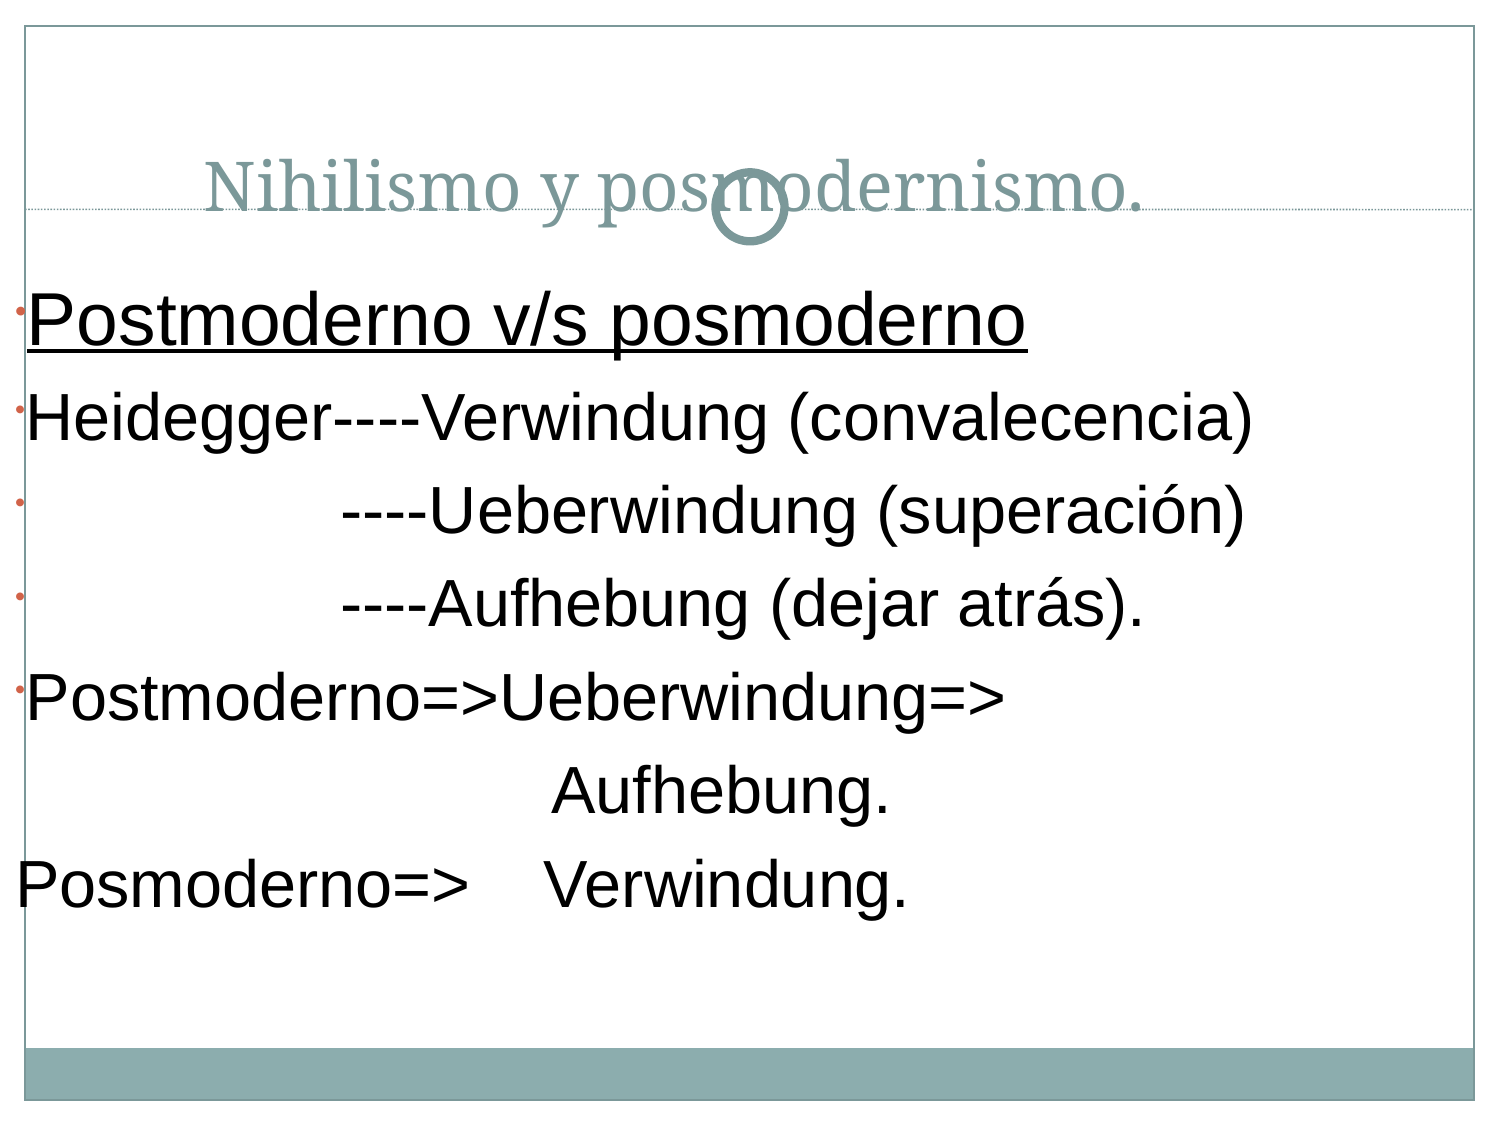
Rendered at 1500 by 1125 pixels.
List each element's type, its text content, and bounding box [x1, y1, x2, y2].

list Postmoderno v/s posmoderno Heidegger----Verwindung (convalecencia) ----Ueberwindung (superación) ----Aufhebung (dejar atrás). Postmoderno=>Ueberwindung=> Aufhebung. Posmoderno=> Verwindung. [0, 262, 1351, 1005]
title Nihilismo y posmodernismo. [0, 45, 1351, 233]
